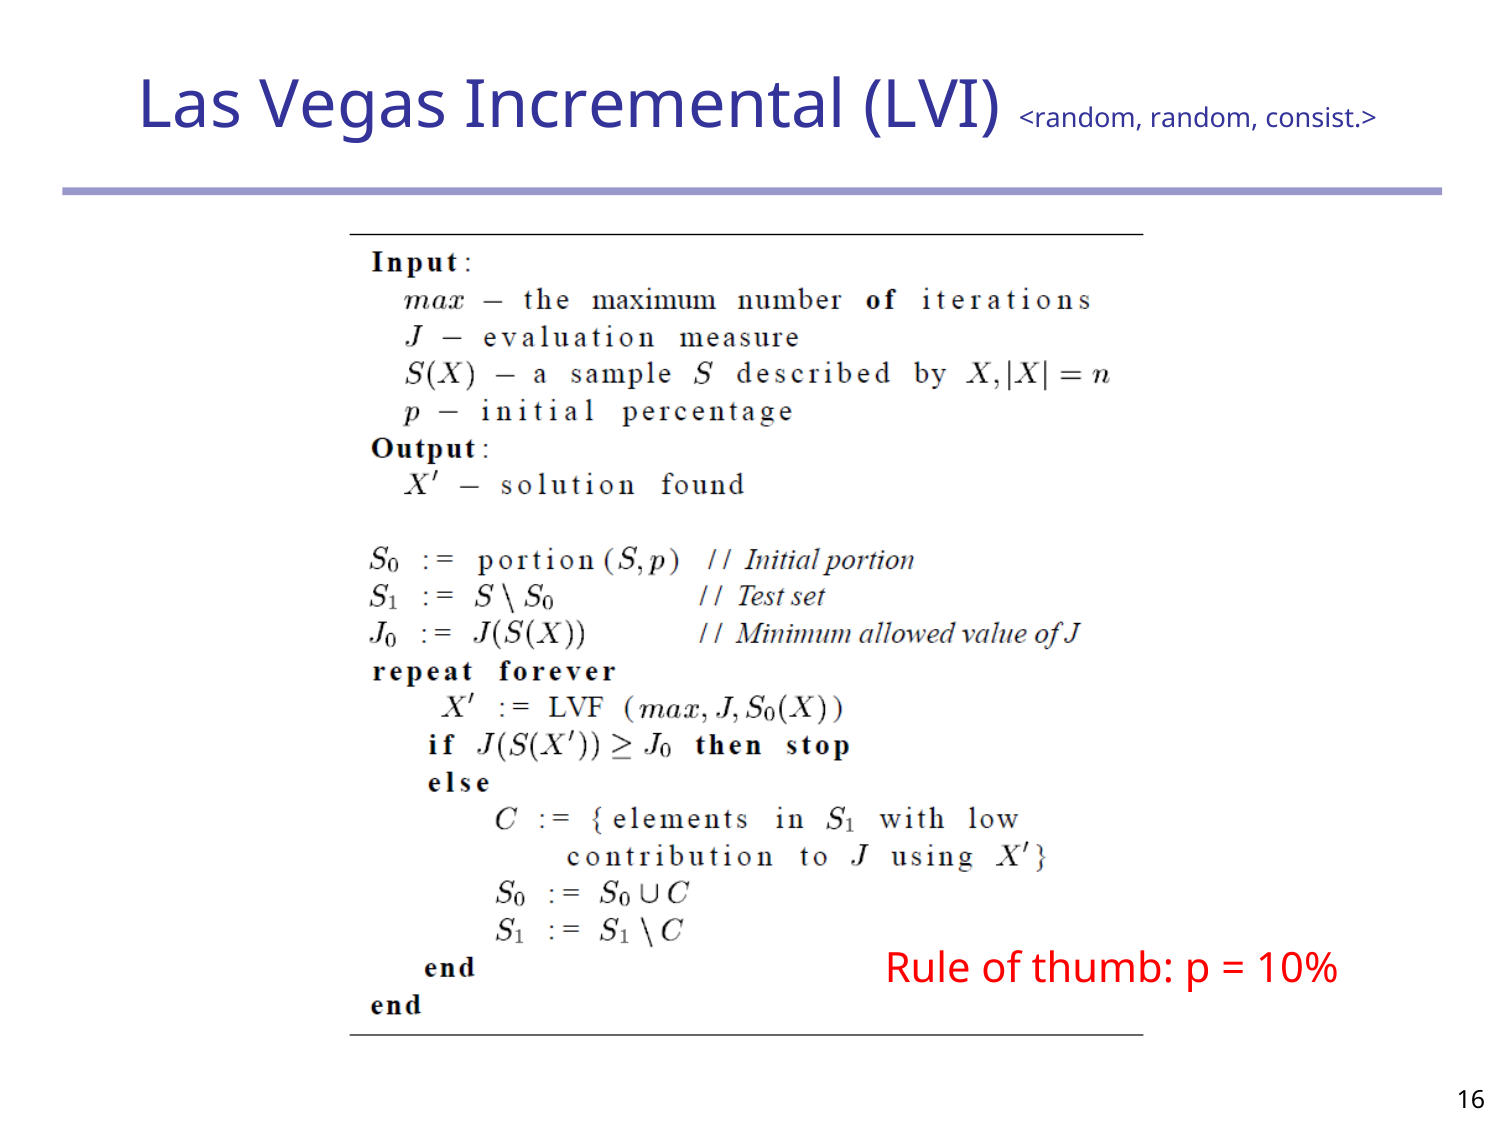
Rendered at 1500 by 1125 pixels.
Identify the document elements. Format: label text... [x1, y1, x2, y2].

text_box Rule of thumb: p = 10% [870, 933, 1426, 998]
title Las Vegas Incremental (LVI) <random, random, consist.> [60, 32, 1456, 170]
text_box <number> [1187, 1050, 1500, 1125]
list [62, 148, 1426, 999]
picture [330, 214, 1167, 1062]
